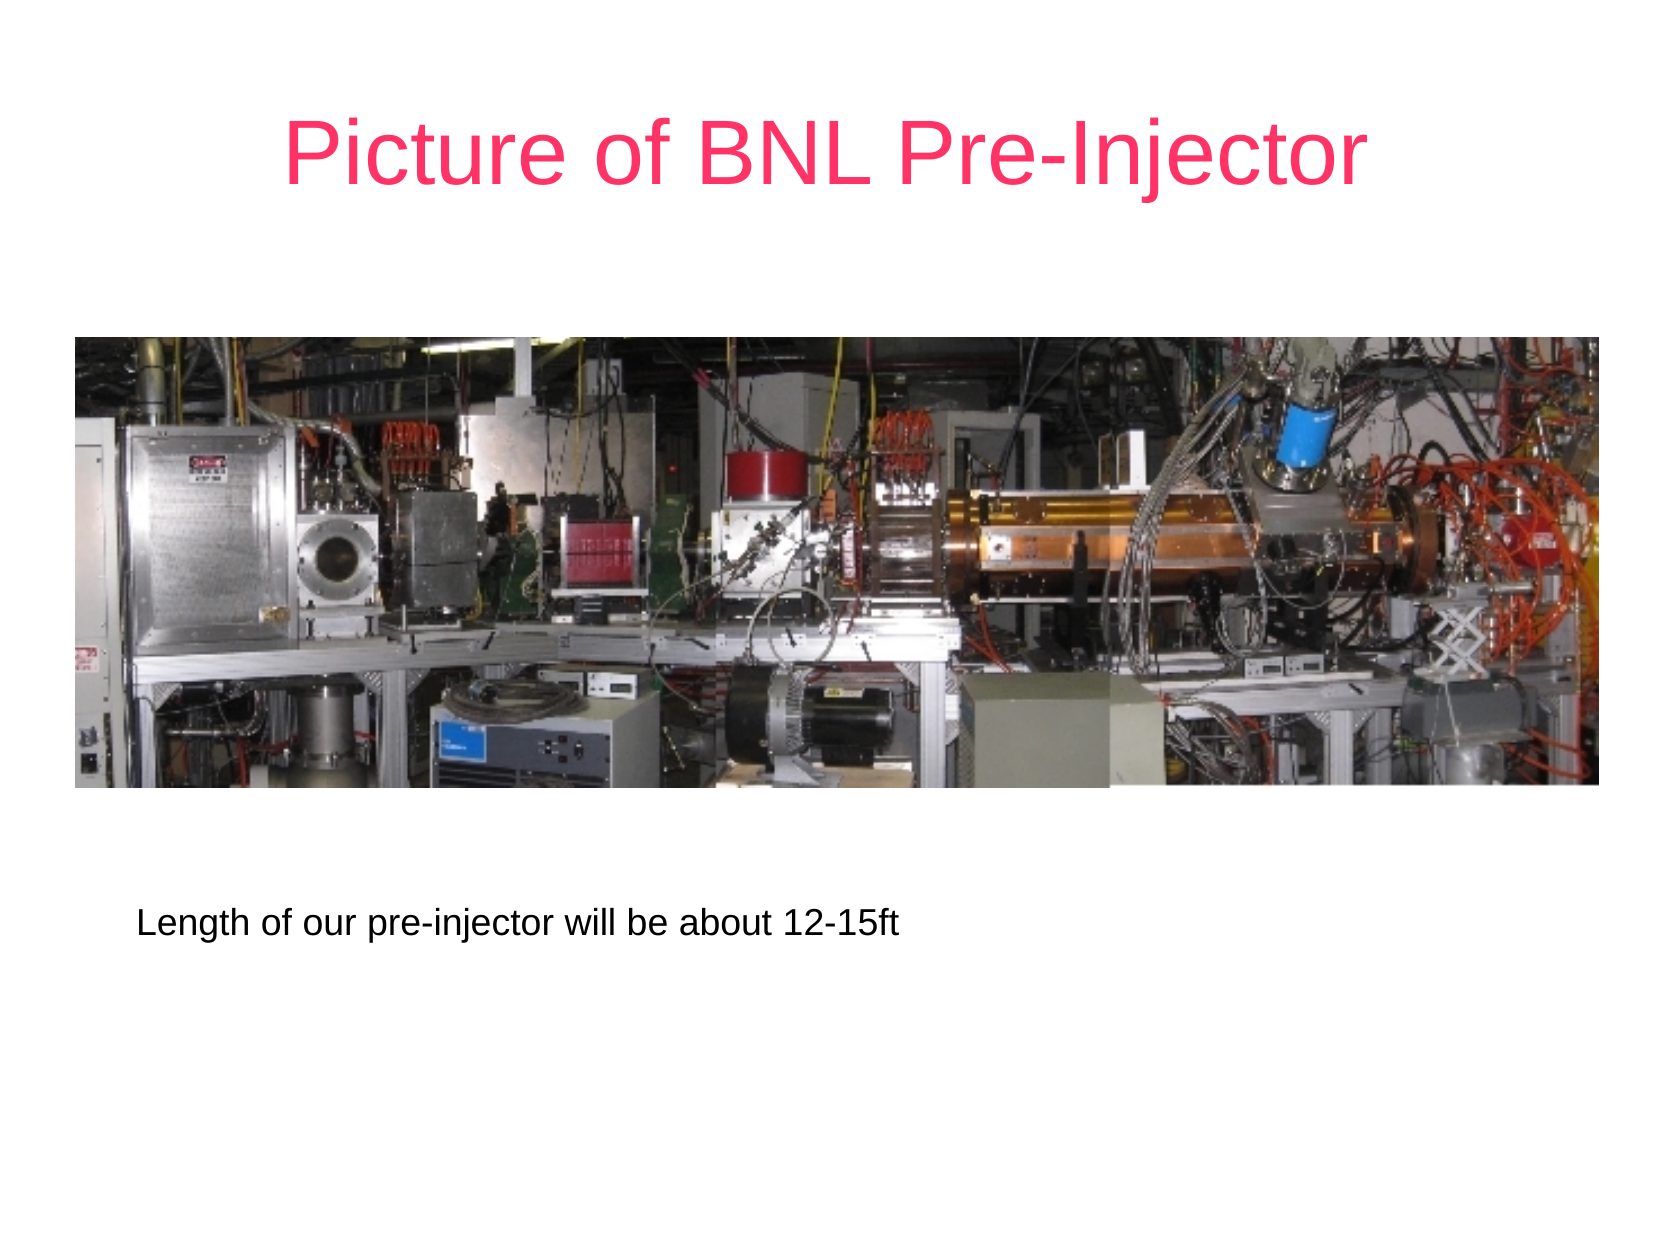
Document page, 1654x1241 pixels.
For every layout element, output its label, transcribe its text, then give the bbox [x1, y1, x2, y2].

title Picture of BNL Pre-Injector [82, 56, 1571, 250]
picture [75, 337, 1599, 788]
text_box Length of our pre-injector will be about 12-15ft [120, 892, 1058, 953]
